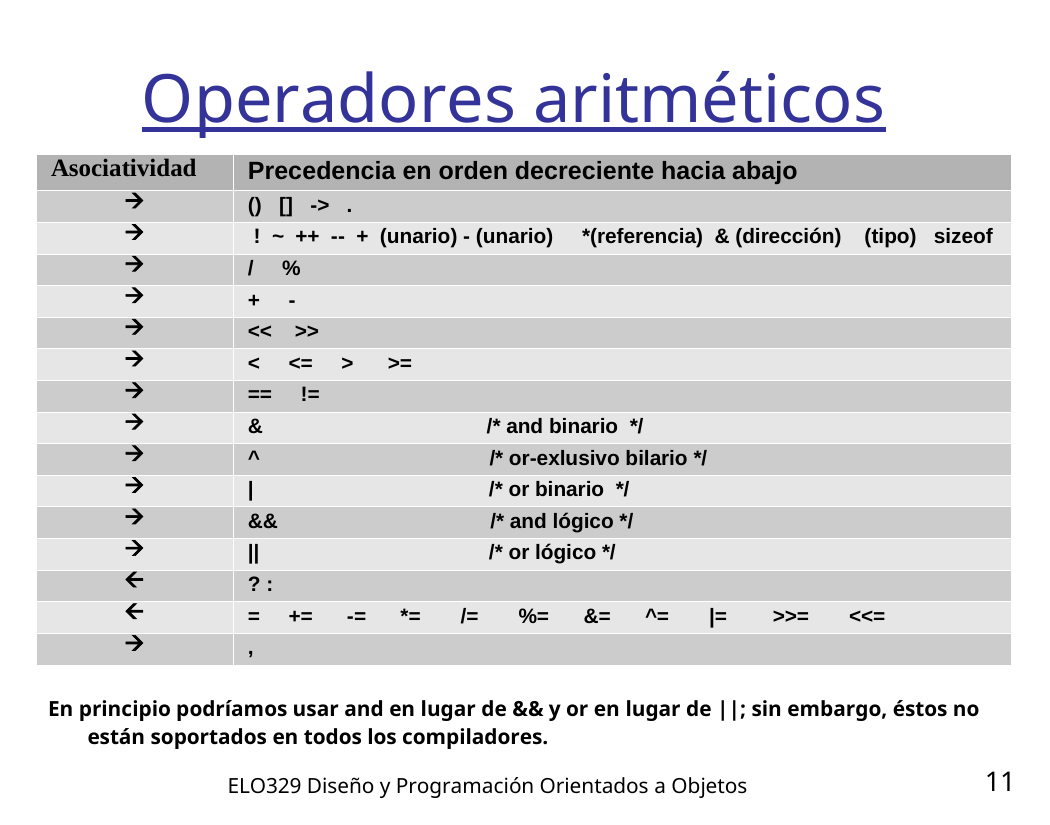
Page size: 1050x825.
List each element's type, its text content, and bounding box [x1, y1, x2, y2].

table_cell  [37, 286, 233, 317]
table_cell  [37, 634, 233, 665]
title Operadores aritméticos [131, 27, 1026, 148]
table_cell () [] -> . [234, 191, 1011, 222]
table_cell  [37, 223, 233, 254]
table_cell  [37, 381, 233, 412]
table_cell  [37, 476, 233, 506]
table_cell  [37, 318, 233, 348]
table_cell << >> [234, 318, 1011, 348]
table_cell ^ /* or-exlusivo bilario */ [234, 444, 1011, 475]
table_cell , [234, 634, 1011, 665]
table_cell / % [234, 255, 1011, 285]
table_cell  [37, 602, 233, 633]
table_header Precedencia en orden decreciente hacia abajo [234, 155, 1011, 190]
table_cell = += -= *= /= %= &= ^= |= >>= <<= [234, 602, 1011, 633]
list En principio podríamos usar and en lugar de && y or en lugar de ||; sin embargo, éstos no están soportados en todos los compiladores. [37, 688, 1030, 825]
table_cell == != [234, 381, 1011, 412]
table_cell  [37, 413, 233, 443]
table_cell  [37, 571, 233, 601]
table_cell ? : [234, 571, 1011, 601]
table_cell < <= > >= [234, 349, 1011, 380]
table_cell  [37, 444, 233, 475]
table_cell + - [234, 286, 1011, 317]
table_cell  [37, 191, 233, 222]
table_cell  [37, 507, 233, 538]
table_cell ! ~ ++ -- + (unario) - (unario) *(referencia) & (dirección) (tipo) sizeof [234, 223, 1011, 254]
table_cell & /* and binario */ [234, 413, 1011, 443]
table_cell  [37, 255, 233, 285]
table_header Asociatividad [37, 155, 233, 190]
table_cell | /* or binario */ [234, 476, 1011, 506]
table_cell  [37, 349, 233, 380]
table_cell || /* or lógico */ [234, 539, 1011, 570]
table_cell && /* and lógico */ [234, 507, 1011, 538]
table_cell  [37, 539, 233, 570]
